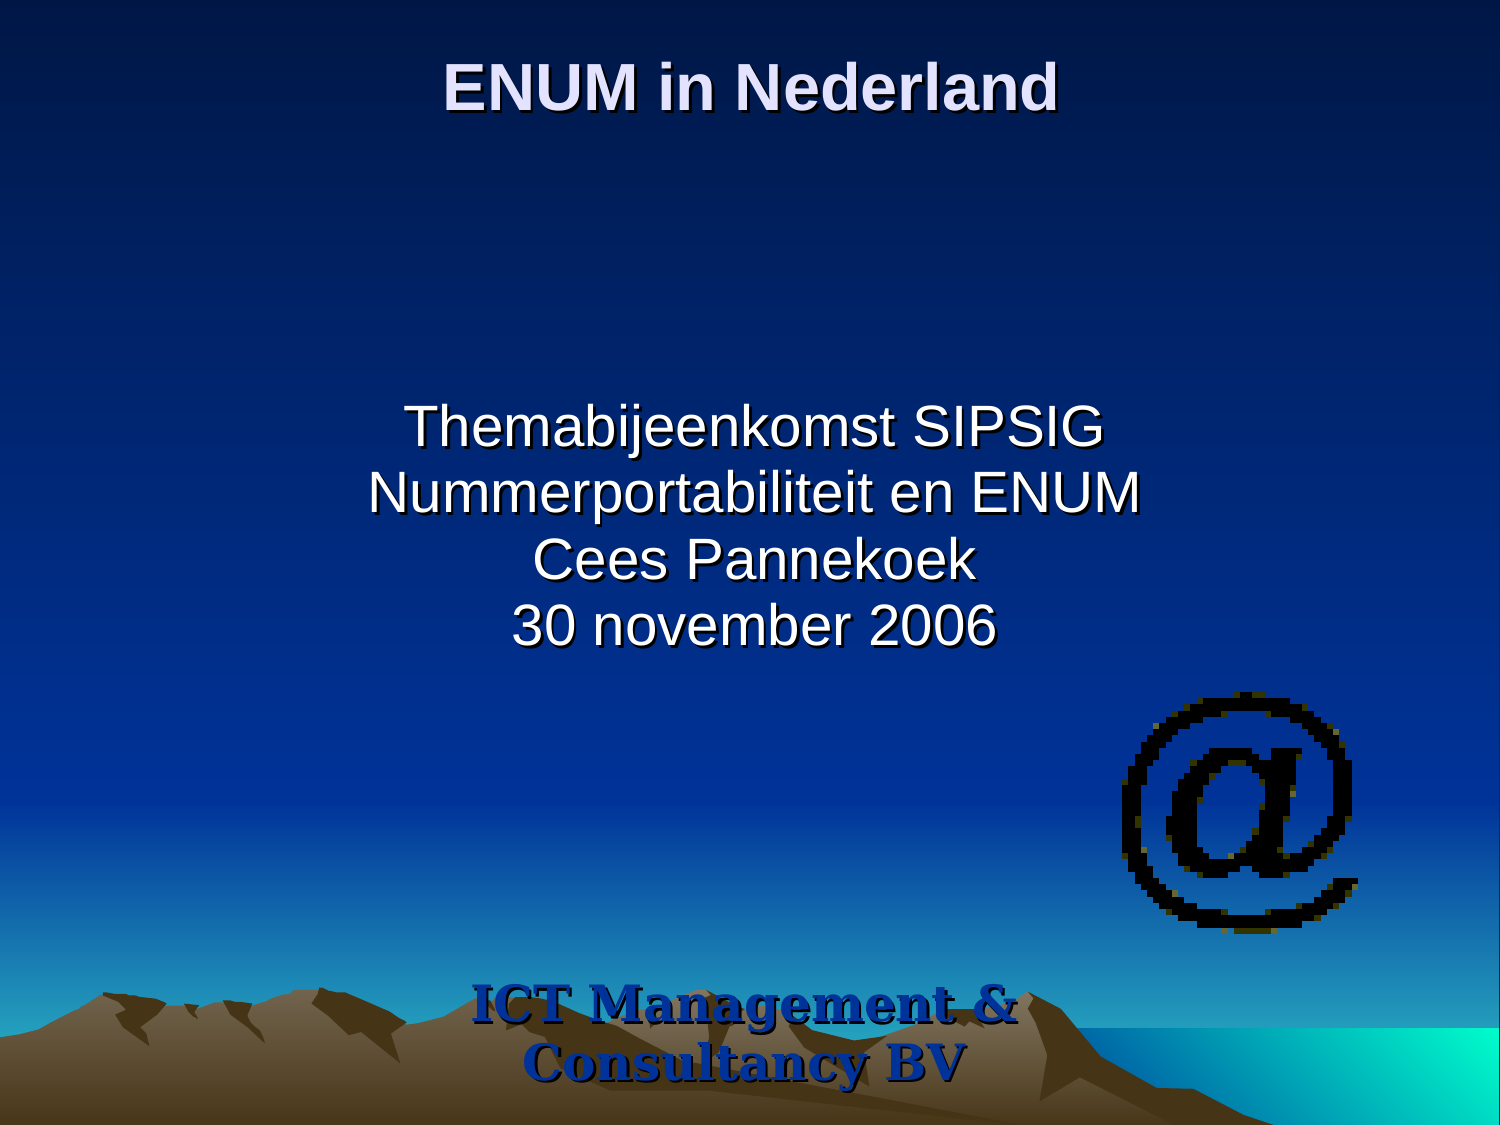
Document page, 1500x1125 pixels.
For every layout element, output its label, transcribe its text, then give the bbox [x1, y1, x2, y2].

picture [1189, 1028, 1286, 1125]
subtitle Themabijeenkomst SIPSIG Nummerportabiliteit en ENUM Cees Pannekoek 30 november 2006 [230, 397, 1281, 685]
title ENUM in Nederland [76, 39, 1427, 135]
picture [1104, 680, 1383, 953]
